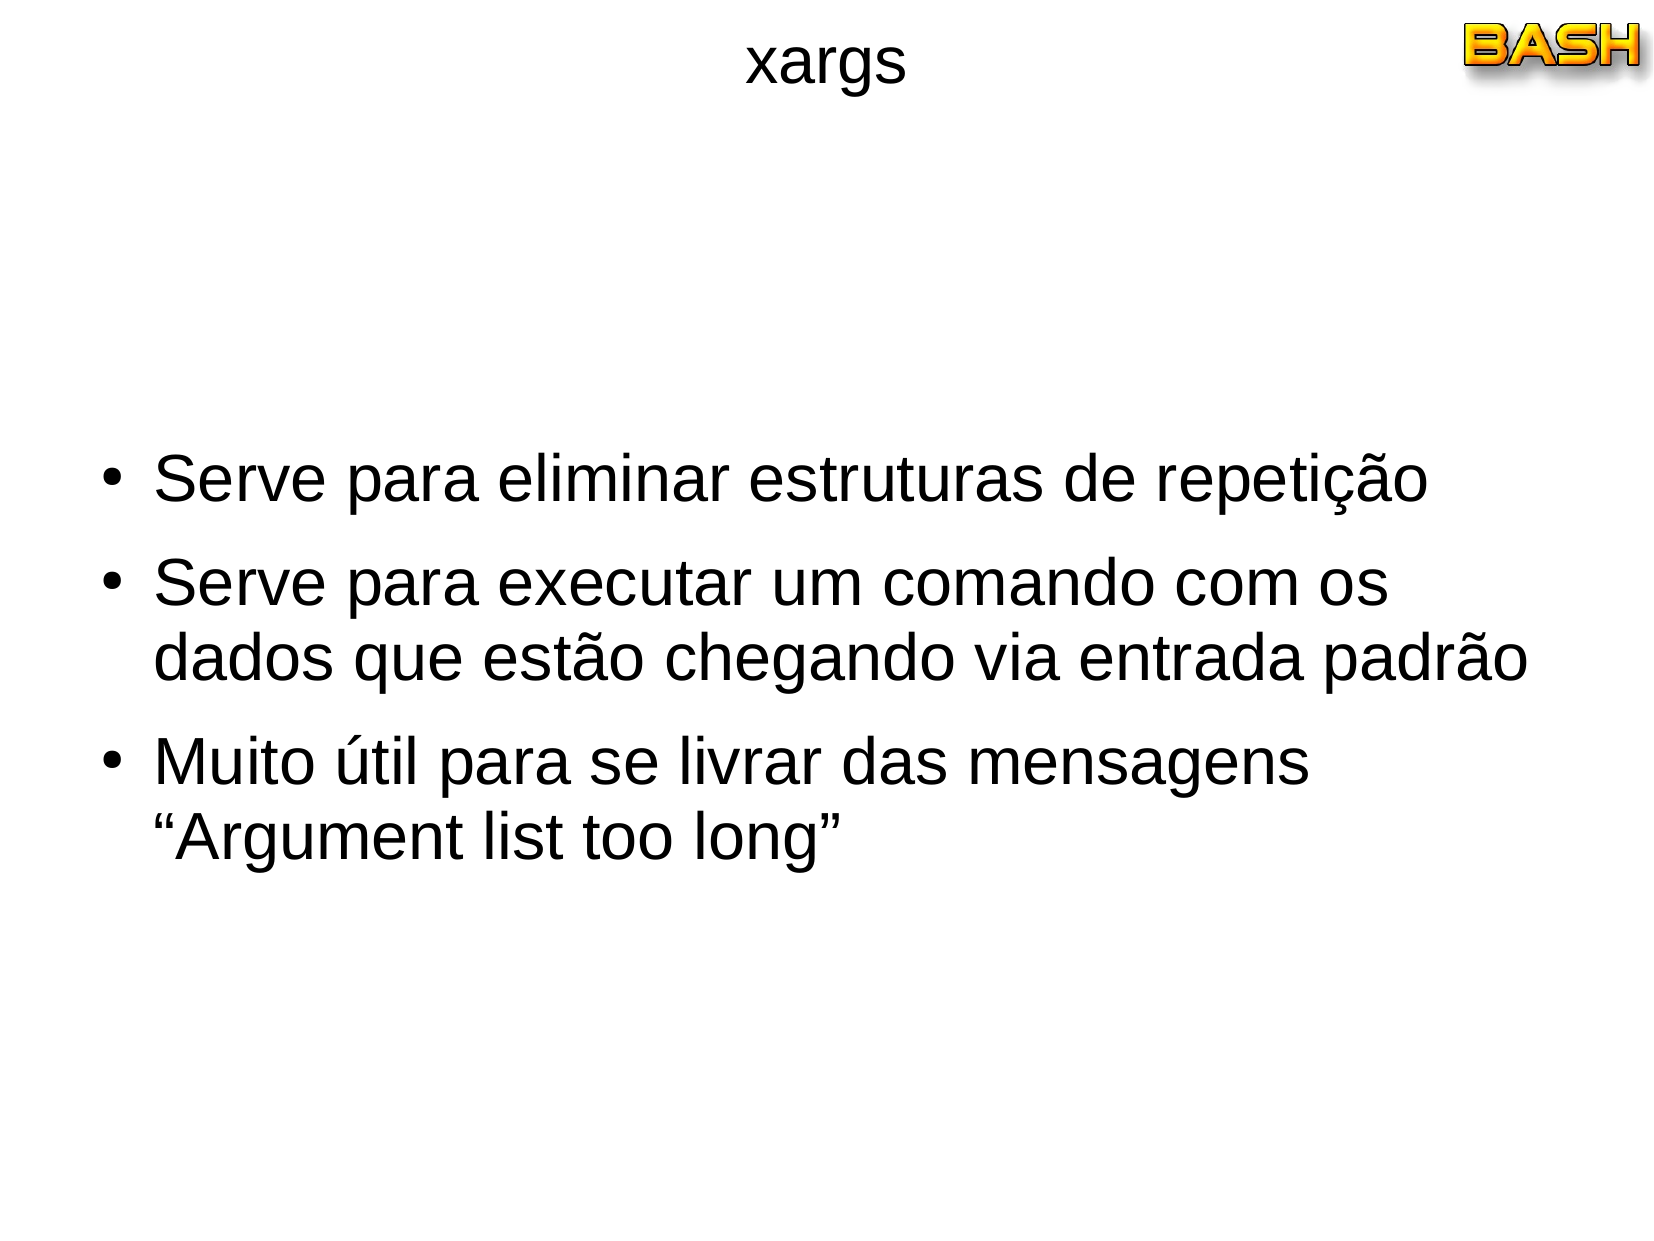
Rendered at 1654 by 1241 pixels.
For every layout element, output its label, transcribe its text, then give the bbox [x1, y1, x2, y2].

title xargs [82, 22, 1571, 98]
picture [1450, 0, 1654, 96]
list Serve para eliminar estruturas de repetição Serve para executar um comando com os dados que estão chegando via entrada padrão Muito útil para se livrar das mensagens “Argument list too long” [82, 441, 1571, 874]
